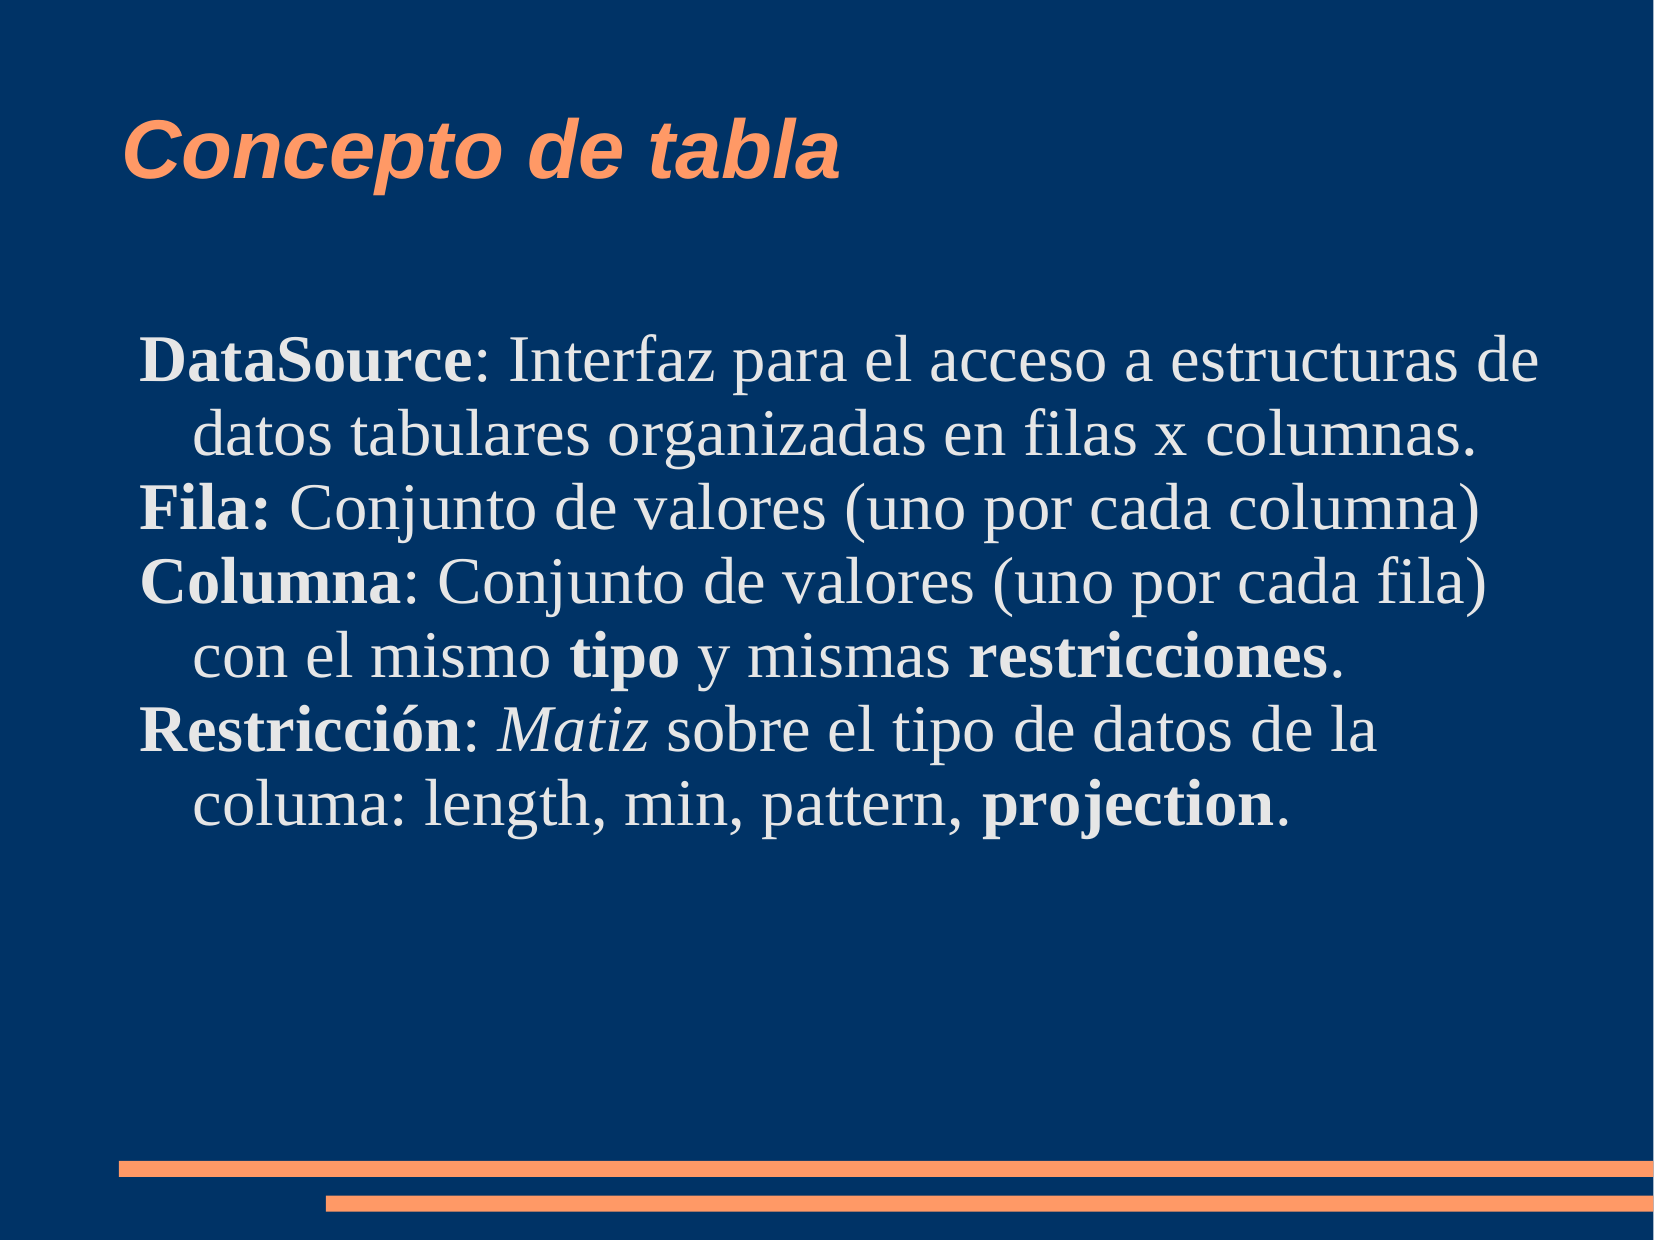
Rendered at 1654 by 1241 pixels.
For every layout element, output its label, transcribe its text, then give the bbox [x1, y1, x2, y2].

title Concepto de tabla [121, 53, 1534, 247]
list DataSource: Interfaz para el acceso a estructuras de datos tabulares organizadas en filas x columnas. Fila: Conjunto de valores (uno por cada columna) Columna: Conjunto de valores (uno por cada fila) con el mismo tipo y mismas restricciones. Restricción: Matiz sobre el tipo de datos de la columa: length, min, pattern, projection. [121, 322, 1561, 1118]
